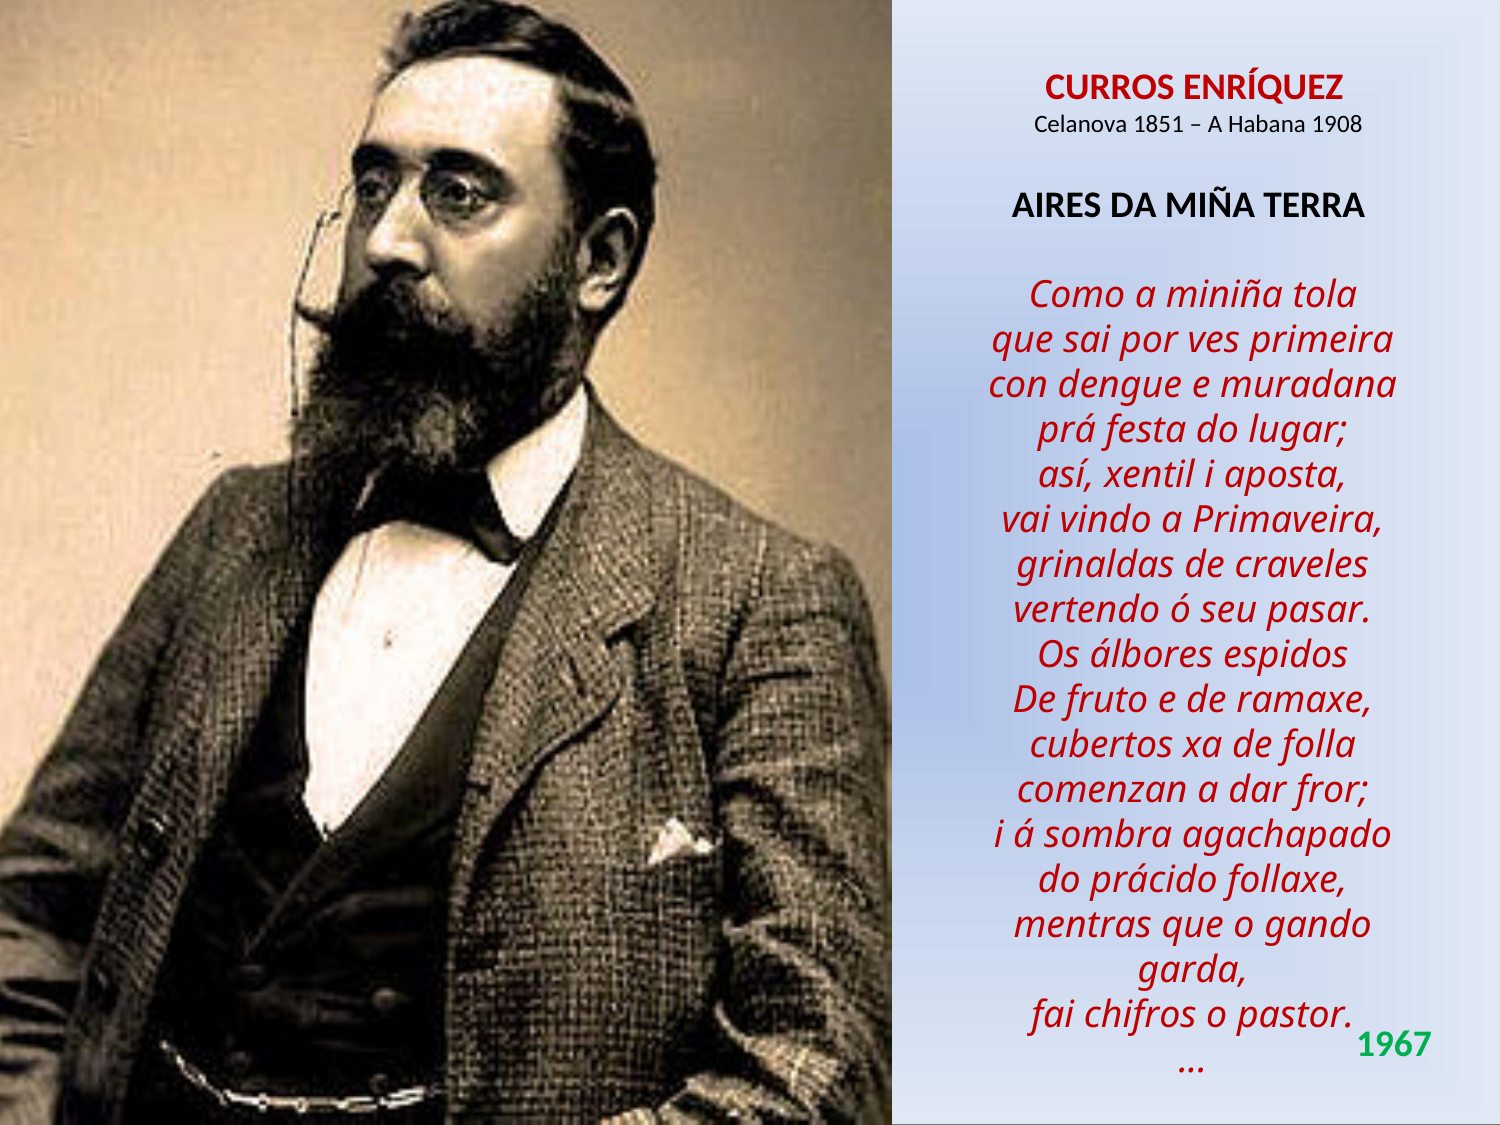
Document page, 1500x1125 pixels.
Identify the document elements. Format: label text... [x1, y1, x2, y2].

text_box CURROS ENRÍQUEZ Celanova 1851 – A Habana 1908 [986, 54, 1412, 146]
text_box AIRES DA MIÑA TERRA Como a miniña tola que sai por ves primeira con dengue e muradana prá festa do lugar; así, xentil i aposta, vai vindo a Primaveira, grinaldas de craveles vertendo ó seu pasar. Os álbores espidos De fruto e de ramaxe, cubertos xa de folla comenzan a dar fror; i á sombra agachapado do prácido follaxe, mentras que o gando garda, fai chifros o pastor. ... [938, 172, 1447, 1089]
picture [0, 0, 1500, 1125]
